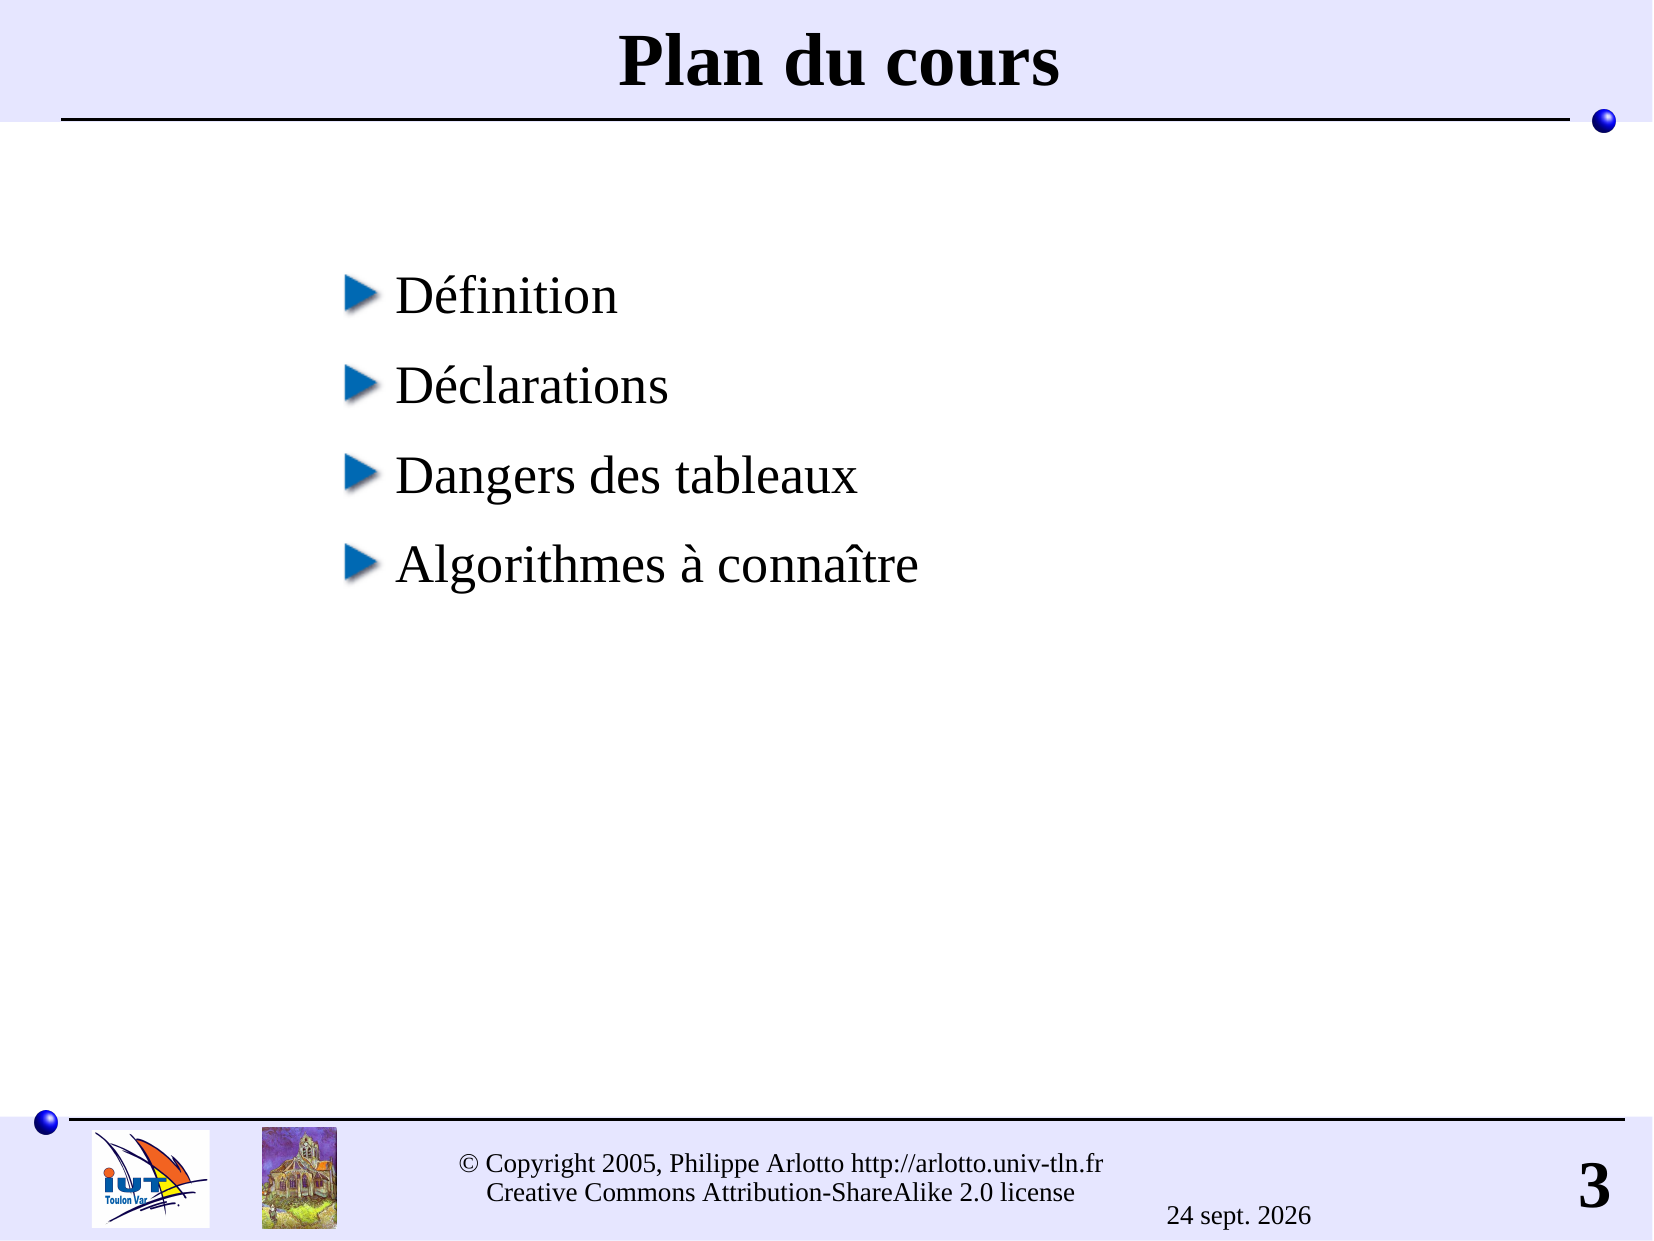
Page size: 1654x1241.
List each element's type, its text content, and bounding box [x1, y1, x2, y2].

list Définition Déclarations Dangers des tableaux Algorithmes à connaître [324, 265, 1211, 843]
title Plan du cours [95, 11, 1585, 110]
picture [262, 1127, 337, 1229]
